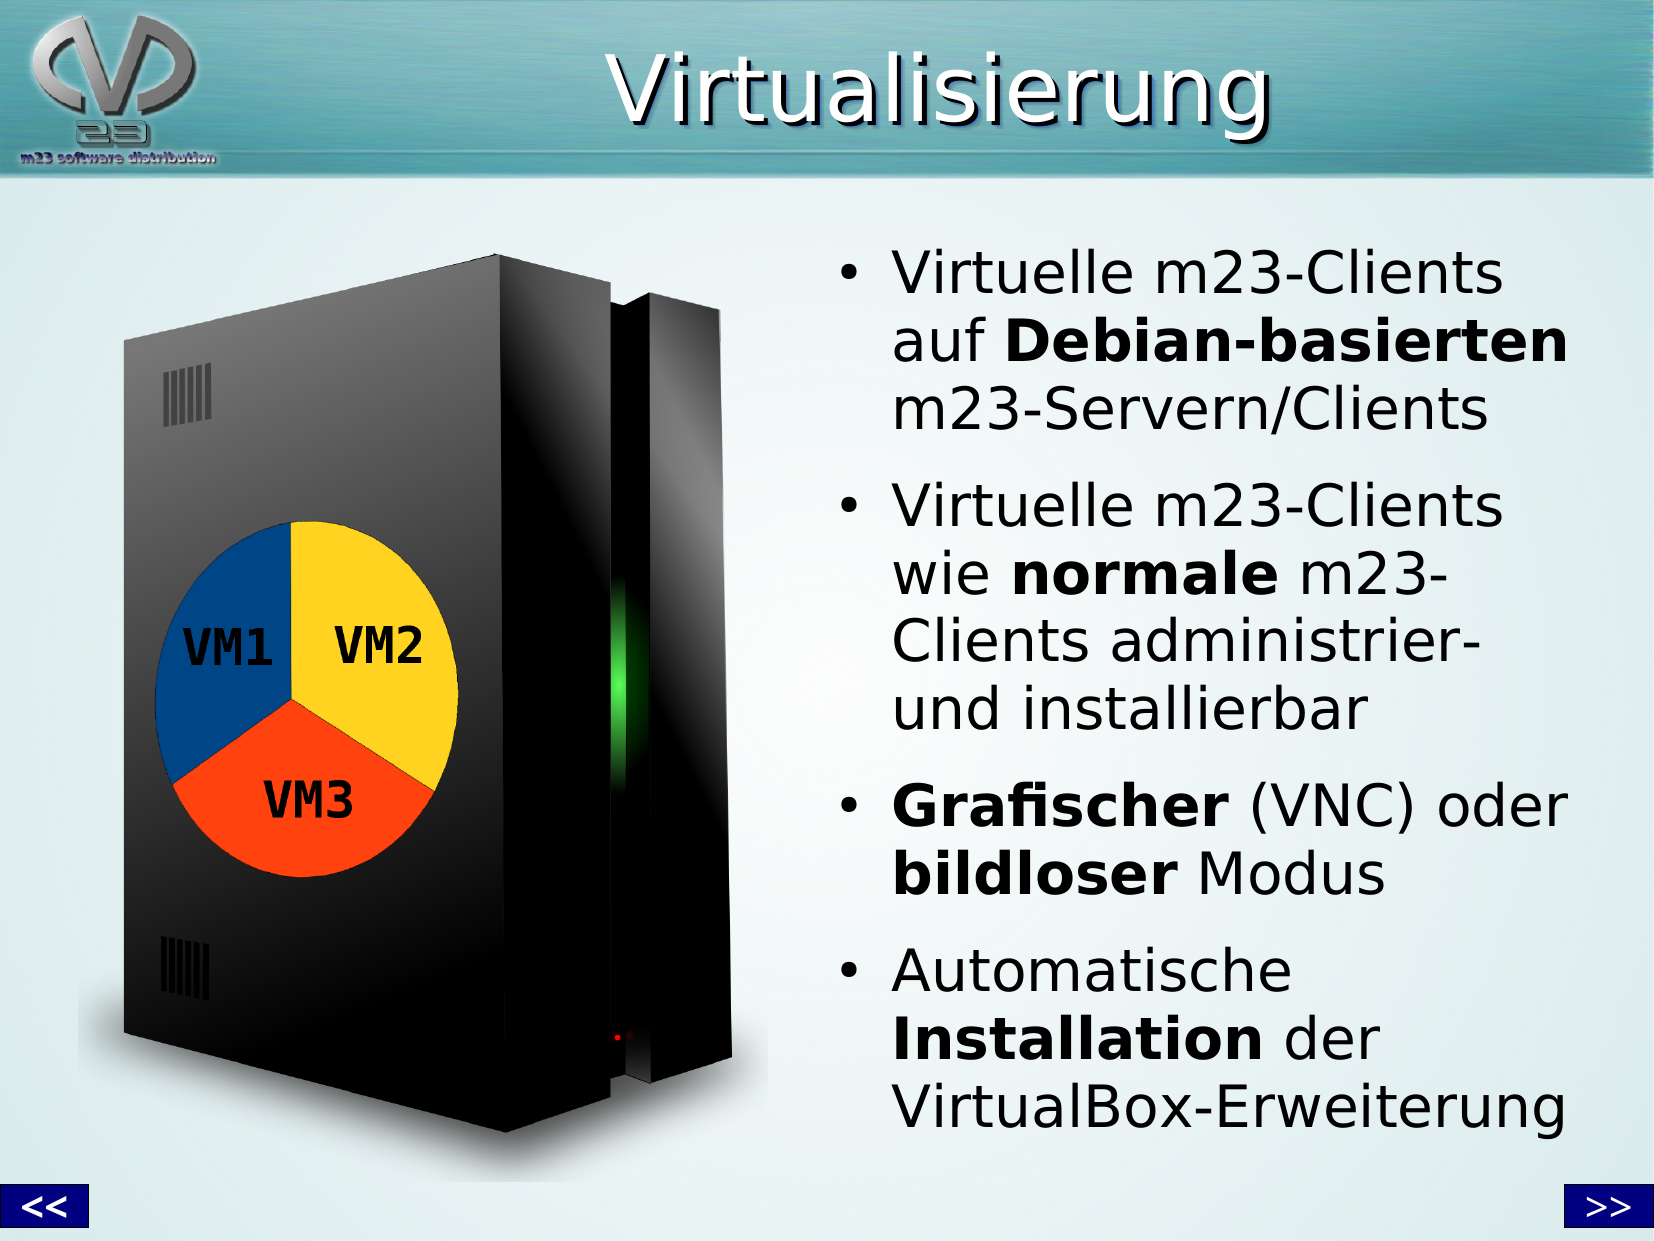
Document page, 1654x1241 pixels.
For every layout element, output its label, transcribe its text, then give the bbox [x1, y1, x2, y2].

picture [0, 0, 1654, 1241]
list Virtuelle m23-Clients auf Debian-basierten m23-Servern/Clients Virtuelle m23-Clients wie normale m23-Clients administrier- und installierbar Grafischer (VNC) oder bildloser Modus Automatische Installation der VirtualBox-Erweiterung [820, 239, 1602, 1182]
title Virtualisierung [224, 2, 1654, 178]
